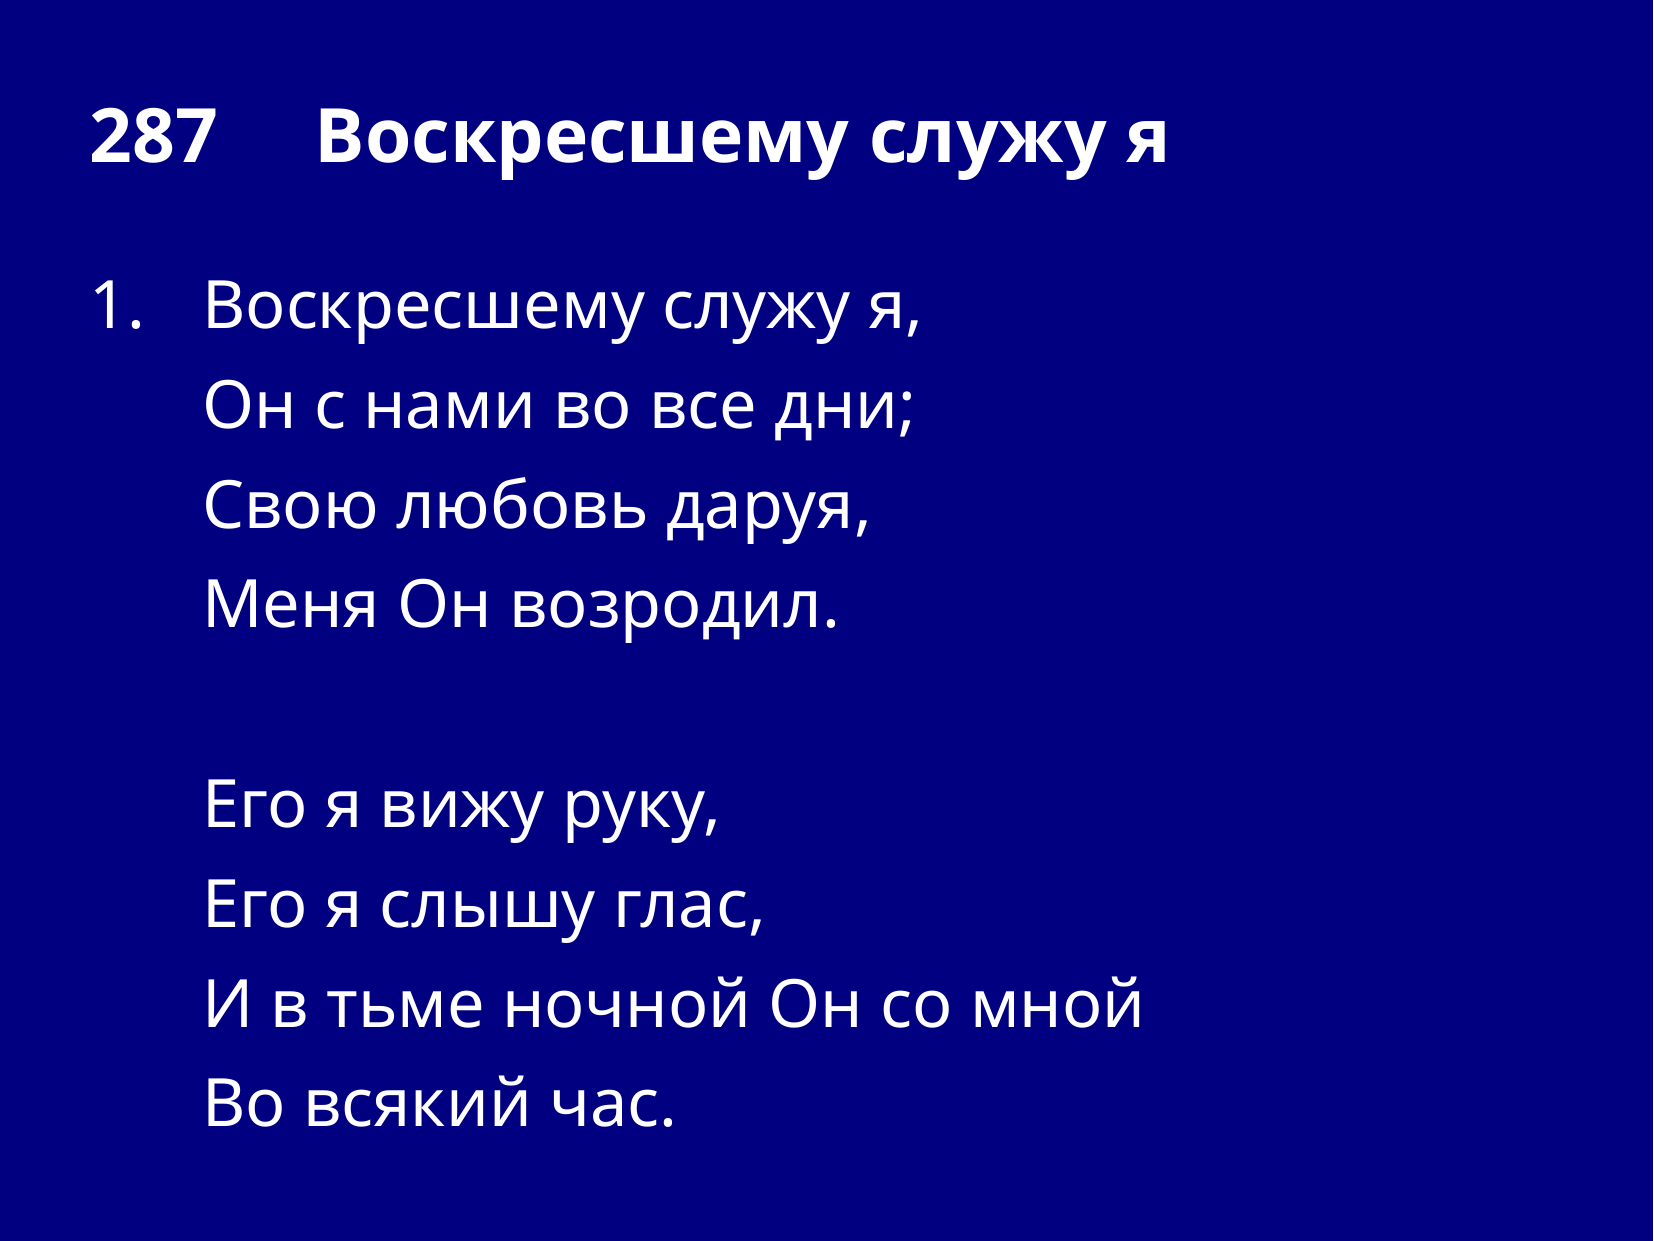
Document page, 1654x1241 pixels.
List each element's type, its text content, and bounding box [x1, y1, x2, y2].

text_box 1. Воскресшему служу я, Он с нами во все дни; Свою любовь даруя, Меня Он возродил. Его я вижу руку, Его я слышу глас, И в тьме ночной Он со мной Во всякий час. [75, 188, 1576, 1163]
text_box 287 Воскресшему служу я [75, 75, 1576, 188]
